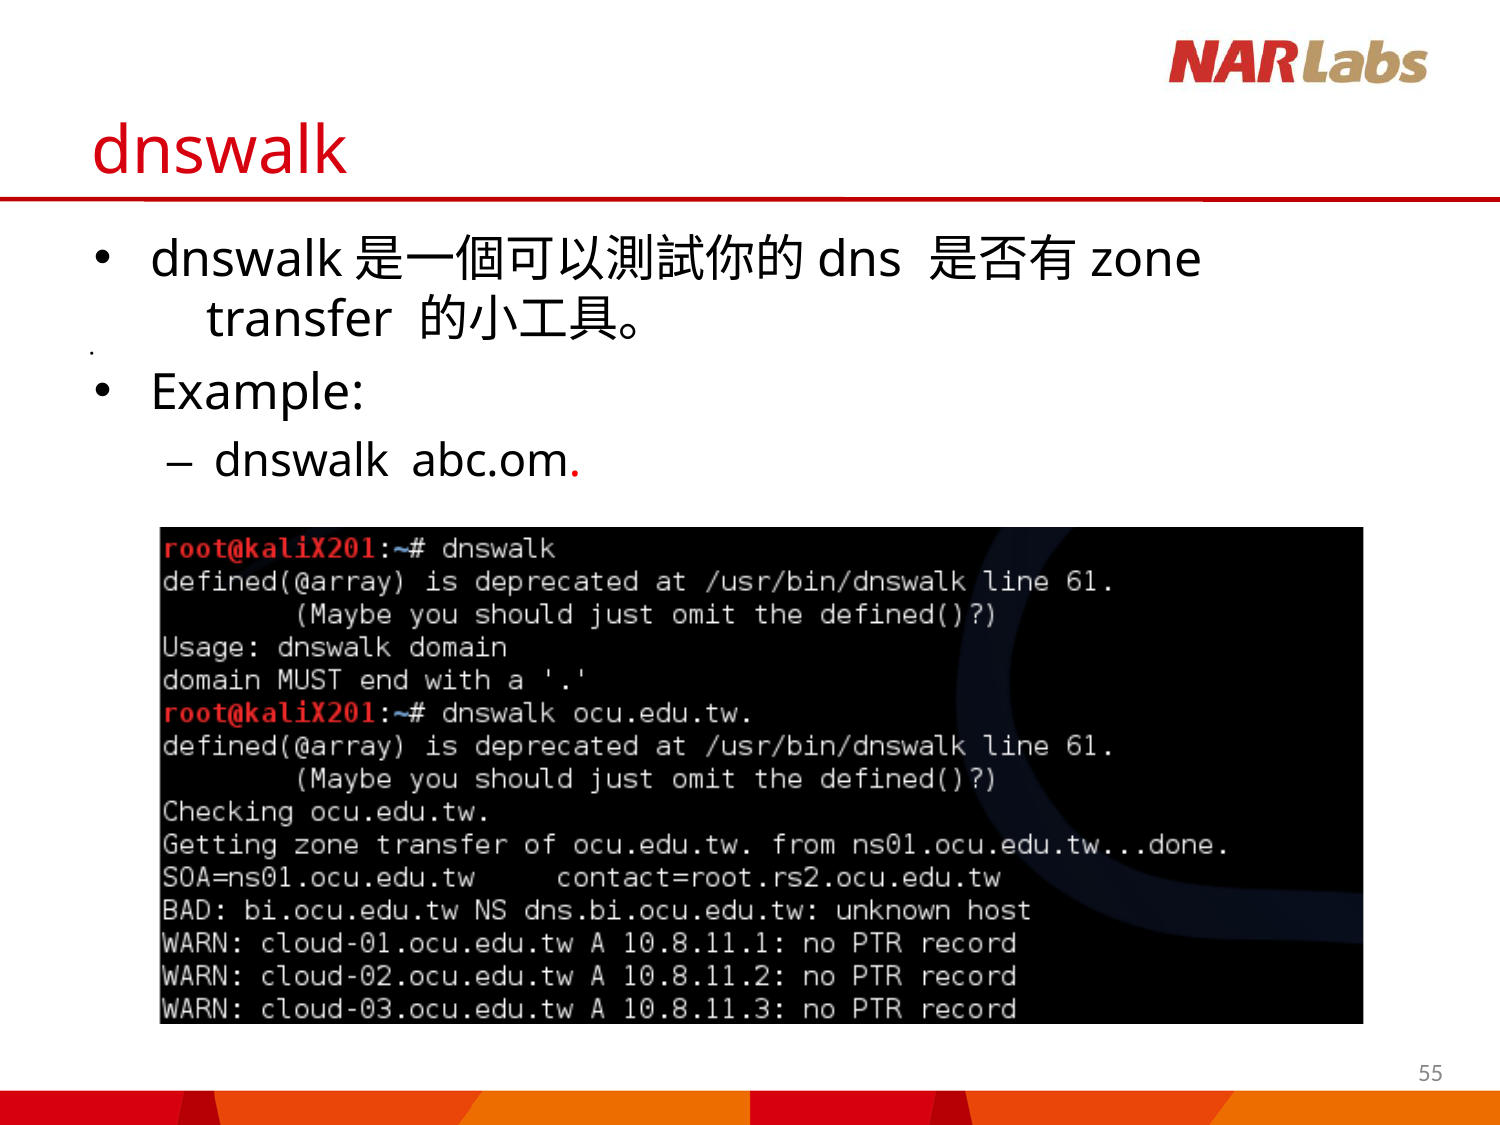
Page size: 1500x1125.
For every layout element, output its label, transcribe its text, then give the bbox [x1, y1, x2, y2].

text_box dnswalk是一個可以測試你的dns 是否有zone transfer 的小工具。 Example: – dnswalk abc.om. [89, 226, 1347, 486]
text_box 51 [1414, 1056, 1448, 1090]
text_box [159, 527, 1363, 1023]
title dnswalk [89, 107, 1411, 189]
